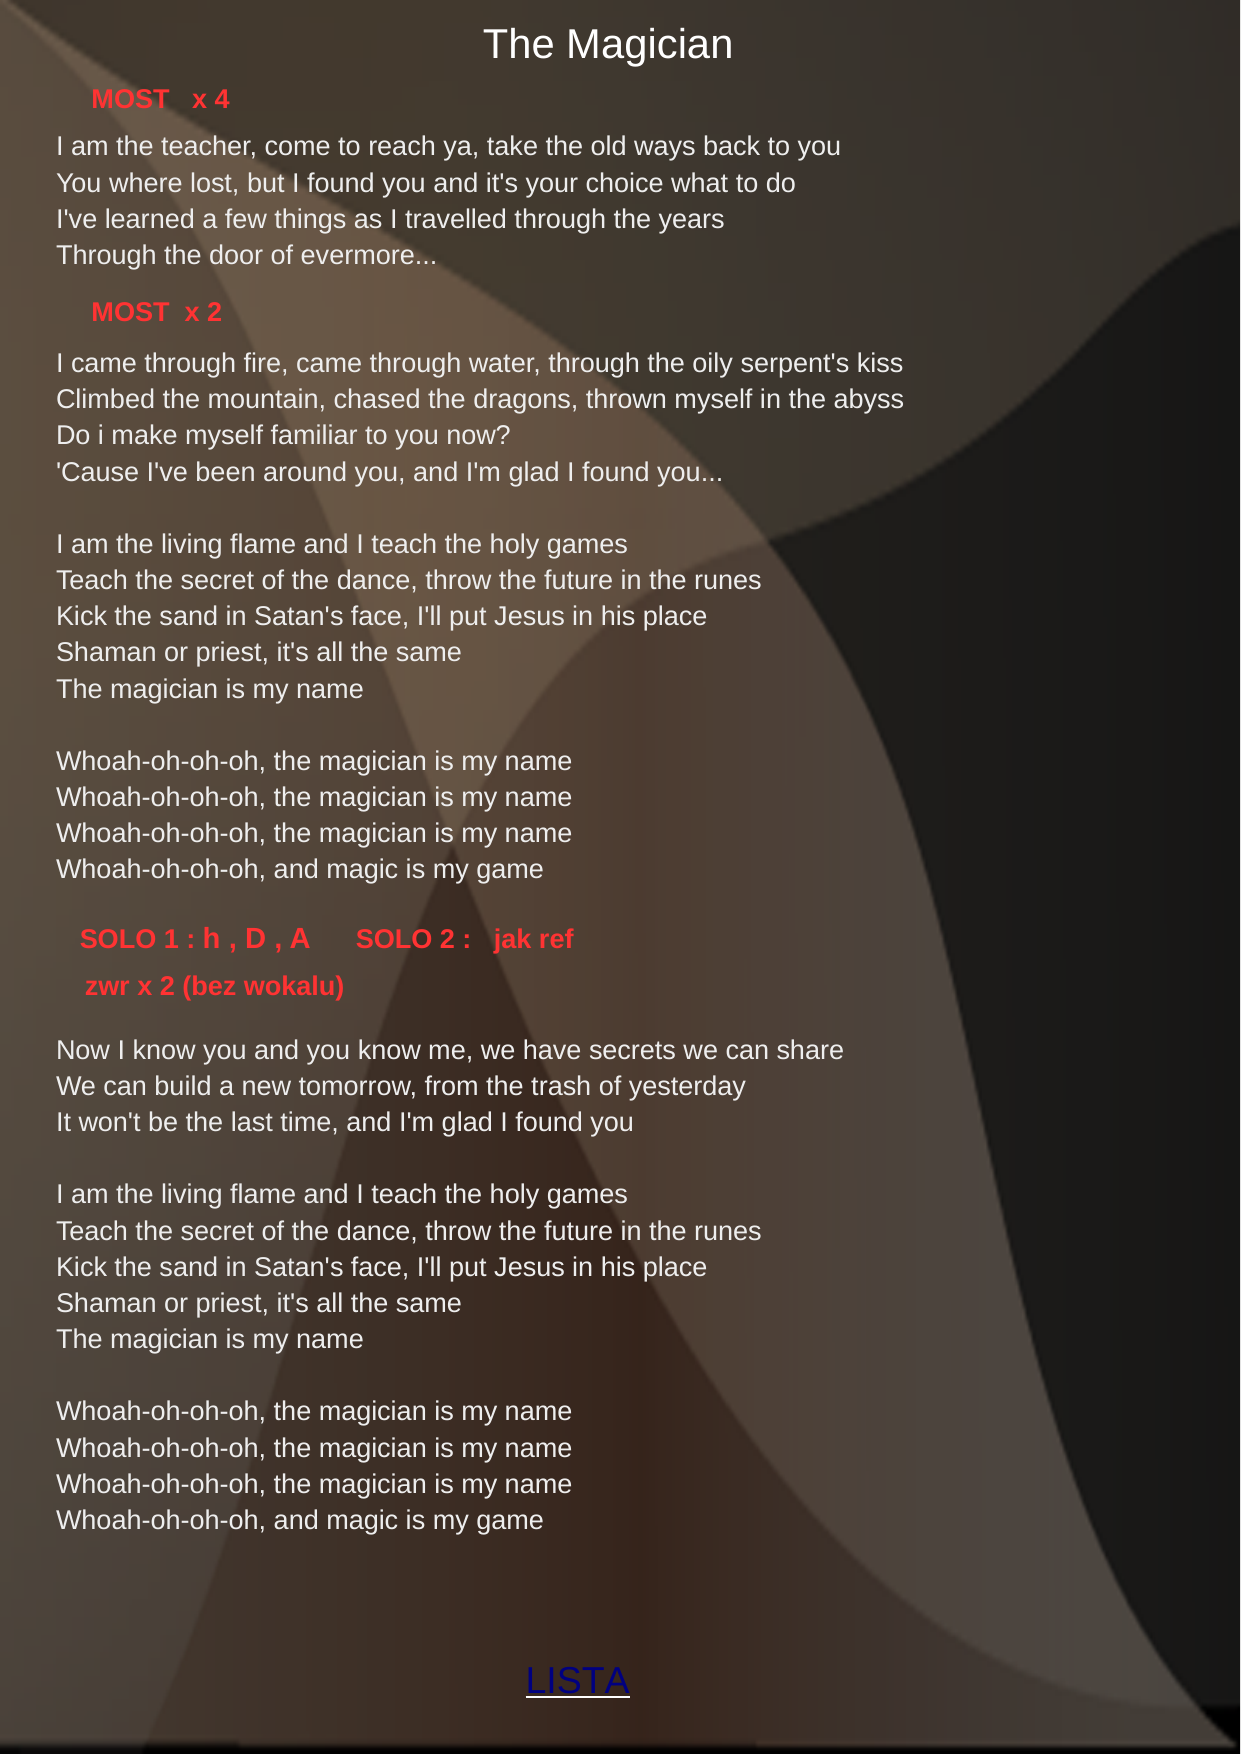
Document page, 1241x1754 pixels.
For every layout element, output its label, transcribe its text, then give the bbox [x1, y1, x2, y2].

text_box MOST x 2 [76, 289, 238, 336]
text_box zwr x 2 (bez wokalu) [70, 964, 361, 1010]
title The Magician [76, 21, 1140, 68]
text_box MOST x 4 [76, 76, 245, 123]
text_box LISTA [525, 1660, 658, 1702]
text_box SOLO 1 : h , D , A SOLO 2 : jak ref [64, 914, 588, 963]
picture [0, 0, 1241, 1754]
text_box I am the teacher, come to reach ya, take the old ways back to you You where lost, but I found you and it's your choice what to do I've learned a few things as I travelled through the years Through the door of evermore... I came through fire, came through water, through the oily serpent's kiss Climbed the mountain, chased the dragons, thrown myself in the abyss Do i make myself familiar to you now? 'Cause I've been around you, and I'm glad I found you... I am the living flame and I teach the holy games Teach the secret of the dance, throw the future in the runes Kick the sand in Satan's face, I'll put Jesus in his place Shaman or priest, it's all the same The magician is my name Whoah-oh-oh-oh, the magician is my name Whoah-oh-oh-oh, the magician is my name Whoah-oh-oh-oh, the magician is my name Whoah-oh-oh-oh, and magic is my game Now I know you and you know me, we have secrets we can share We can build a new tomorrow, from the trash of yesterday It won't be the last time, and I'm glad I found you I am the living flame and I teach the holy games Teach the secret of the dance, throw the future in the runes Kick the sand in Satan's face, I'll put Jesus in his place Shaman or priest, it's all the same The magician is my name Whoah-oh-oh-oh, the magician is my name Whoah-oh-oh-oh, the magician is my name Whoah-oh-oh-oh, the magician is my name Whoah-oh-oh-oh, and magic is my game [41, 124, 1176, 1660]
